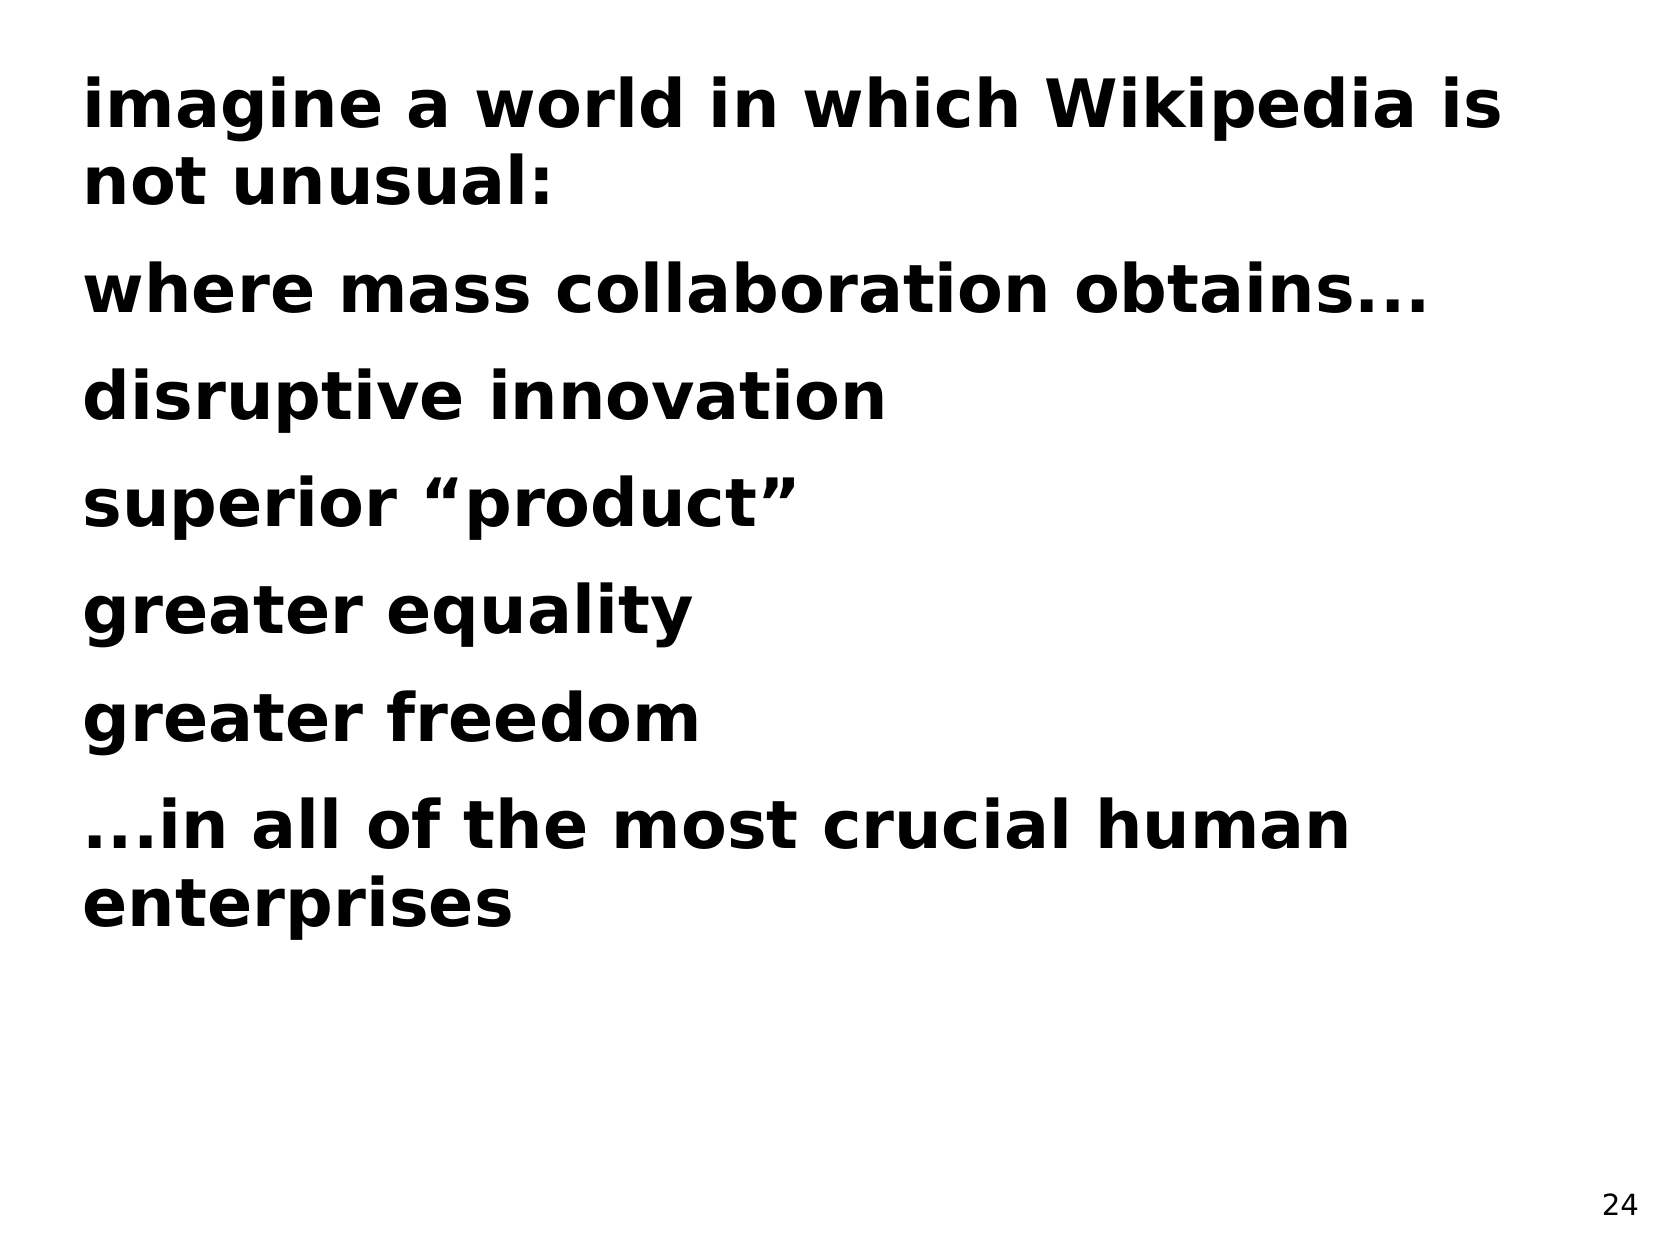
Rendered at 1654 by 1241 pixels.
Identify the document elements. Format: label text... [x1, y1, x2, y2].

list imagine a world in which Wikipedia is not unusual: where mass collaboration obtains... disruptive innovation superior “product” greater equality greater freedom ...in all of the most crucial human enterprises [82, 65, 1571, 1157]
